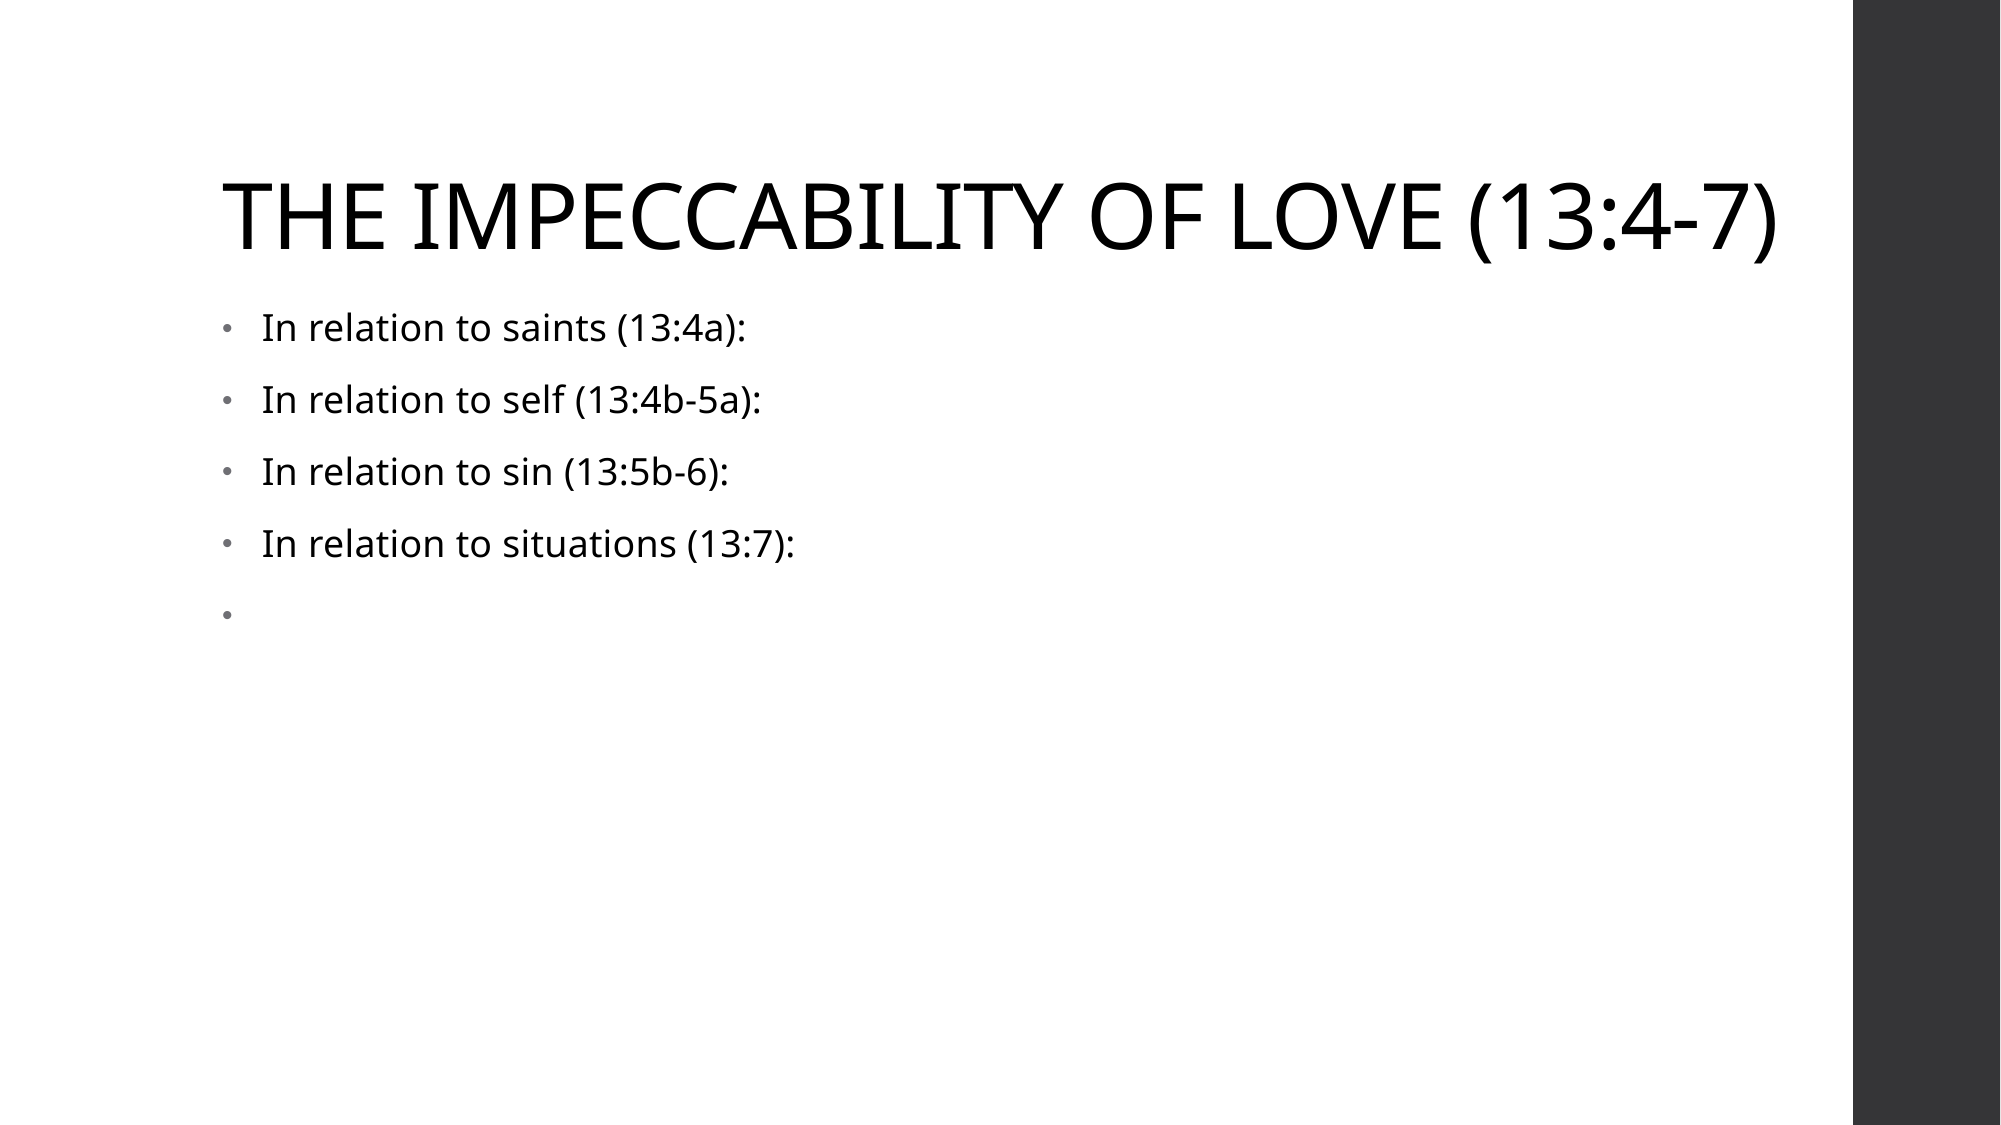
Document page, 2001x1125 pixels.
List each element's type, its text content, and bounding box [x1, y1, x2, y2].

title THE IMPECCABILITY OF LOVE (13:4-7) [206, 60, 1797, 278]
list In relation to saints (13:4a): In relation to self (13:4b-5a): In relation to sin (13:5b-6): In relation to situations (13:7): [206, 299, 1617, 1014]
